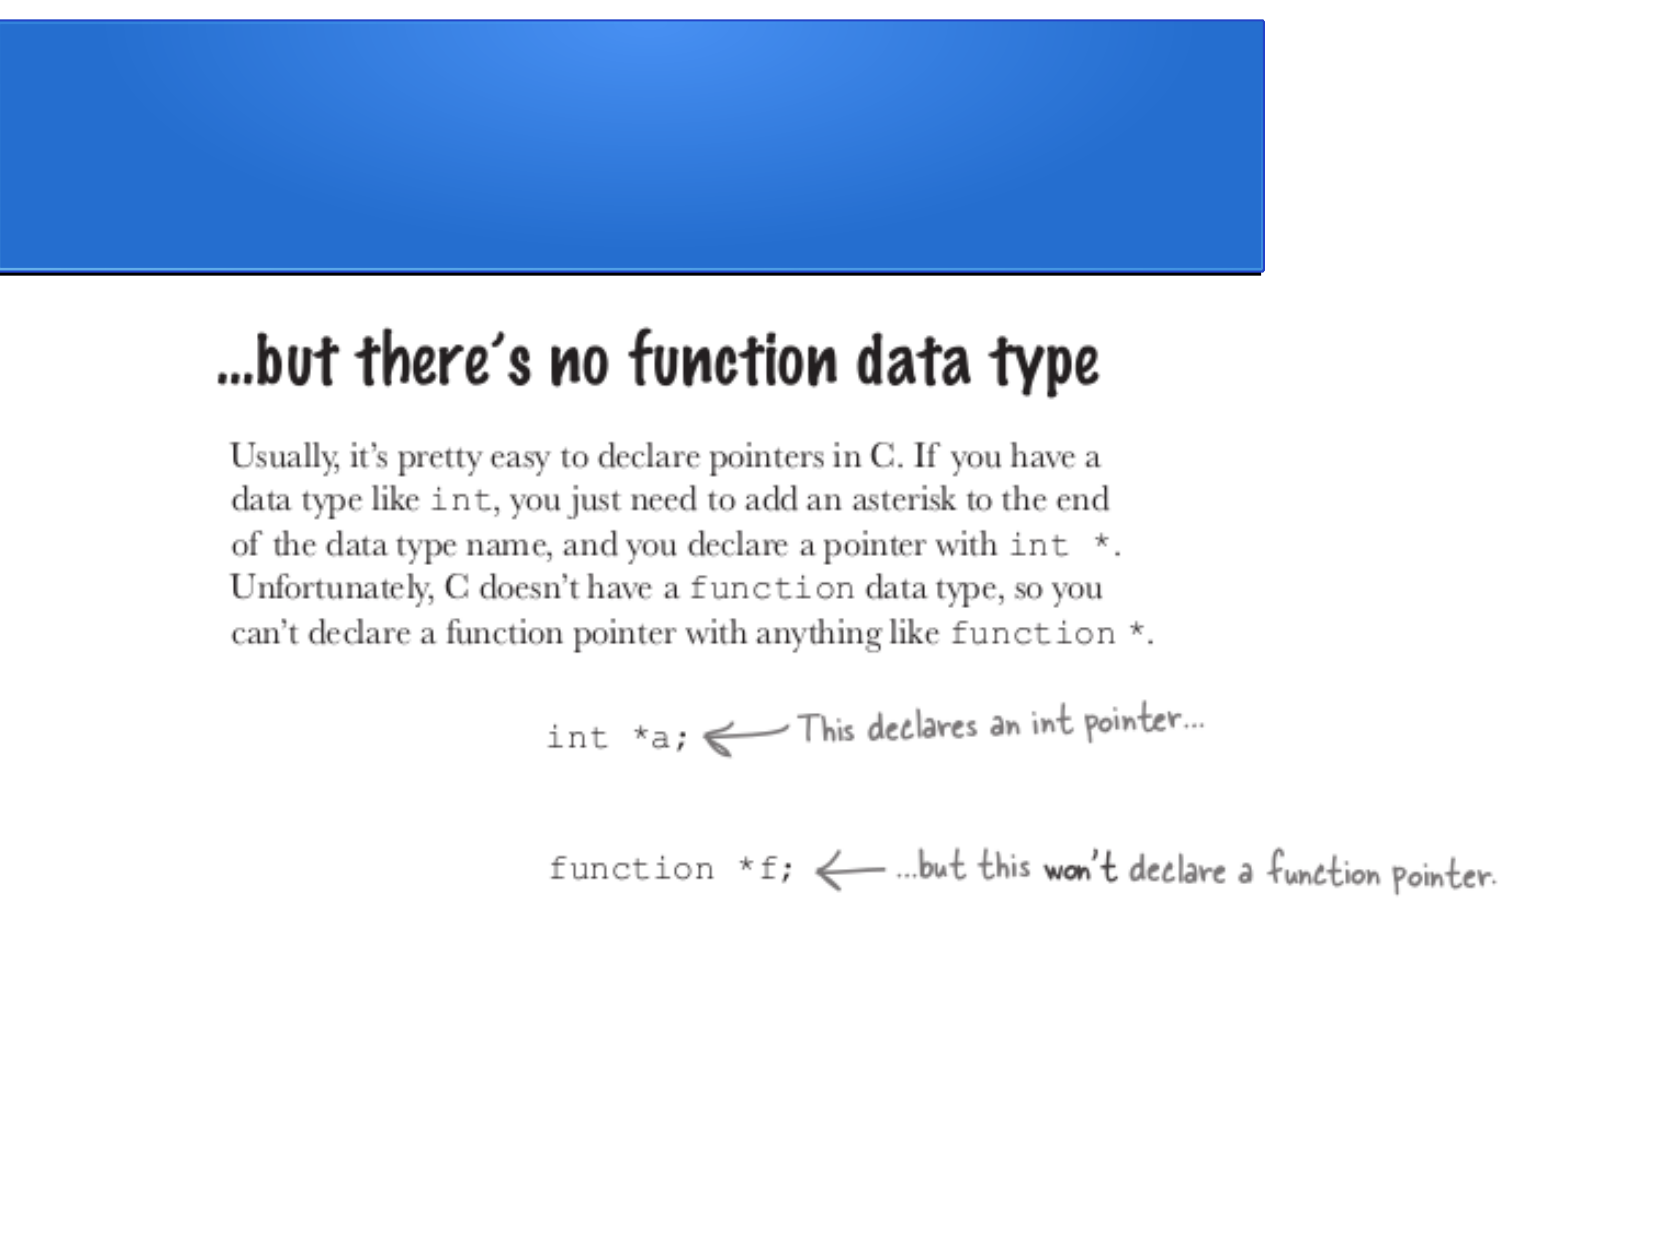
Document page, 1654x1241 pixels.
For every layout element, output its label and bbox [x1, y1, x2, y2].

picture [188, 307, 1524, 945]
